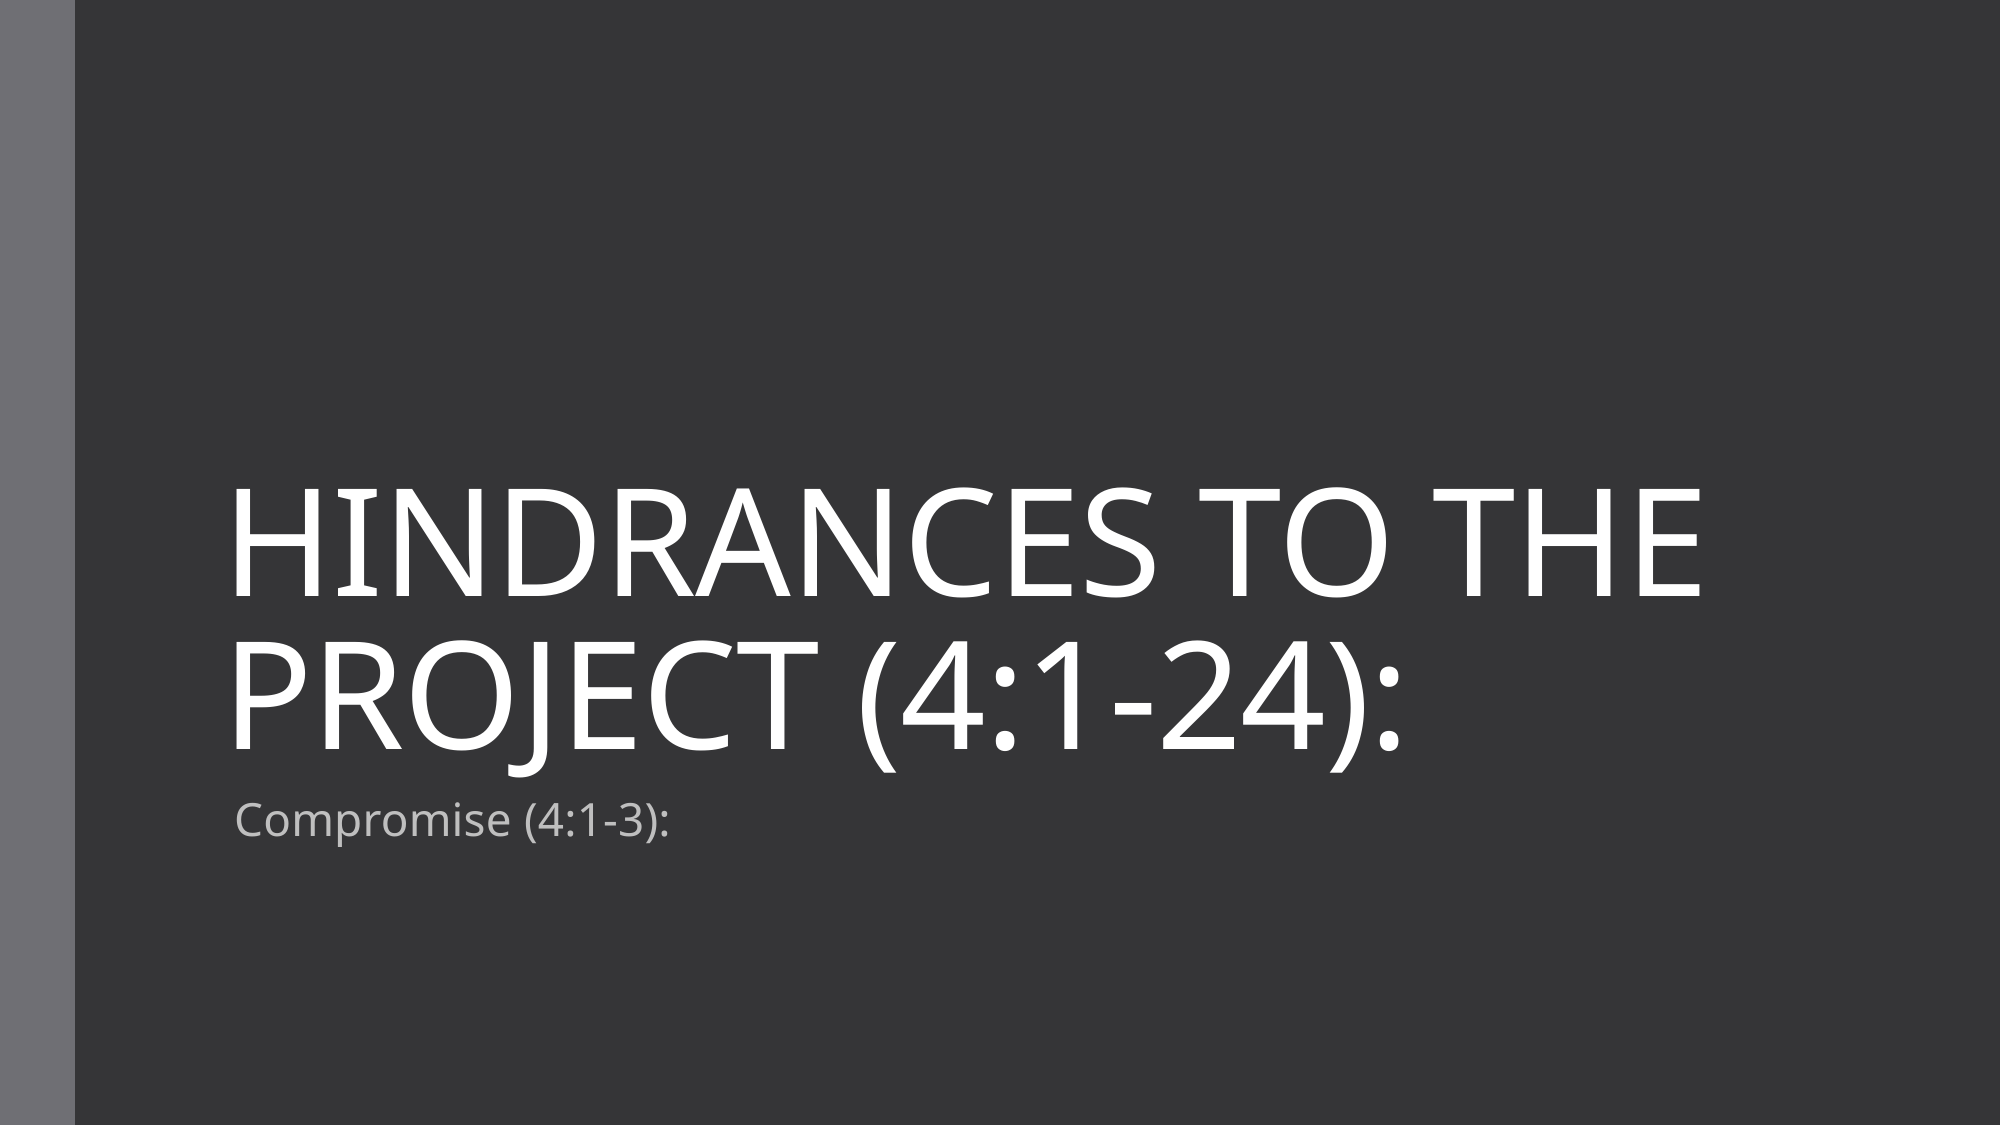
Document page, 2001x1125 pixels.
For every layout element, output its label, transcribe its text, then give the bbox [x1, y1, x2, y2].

title HINDRANCES TO THE PROJECT (4:1-24): [206, 124, 1752, 787]
subtitle Compromise (4:1-3): [206, 787, 1752, 1066]
